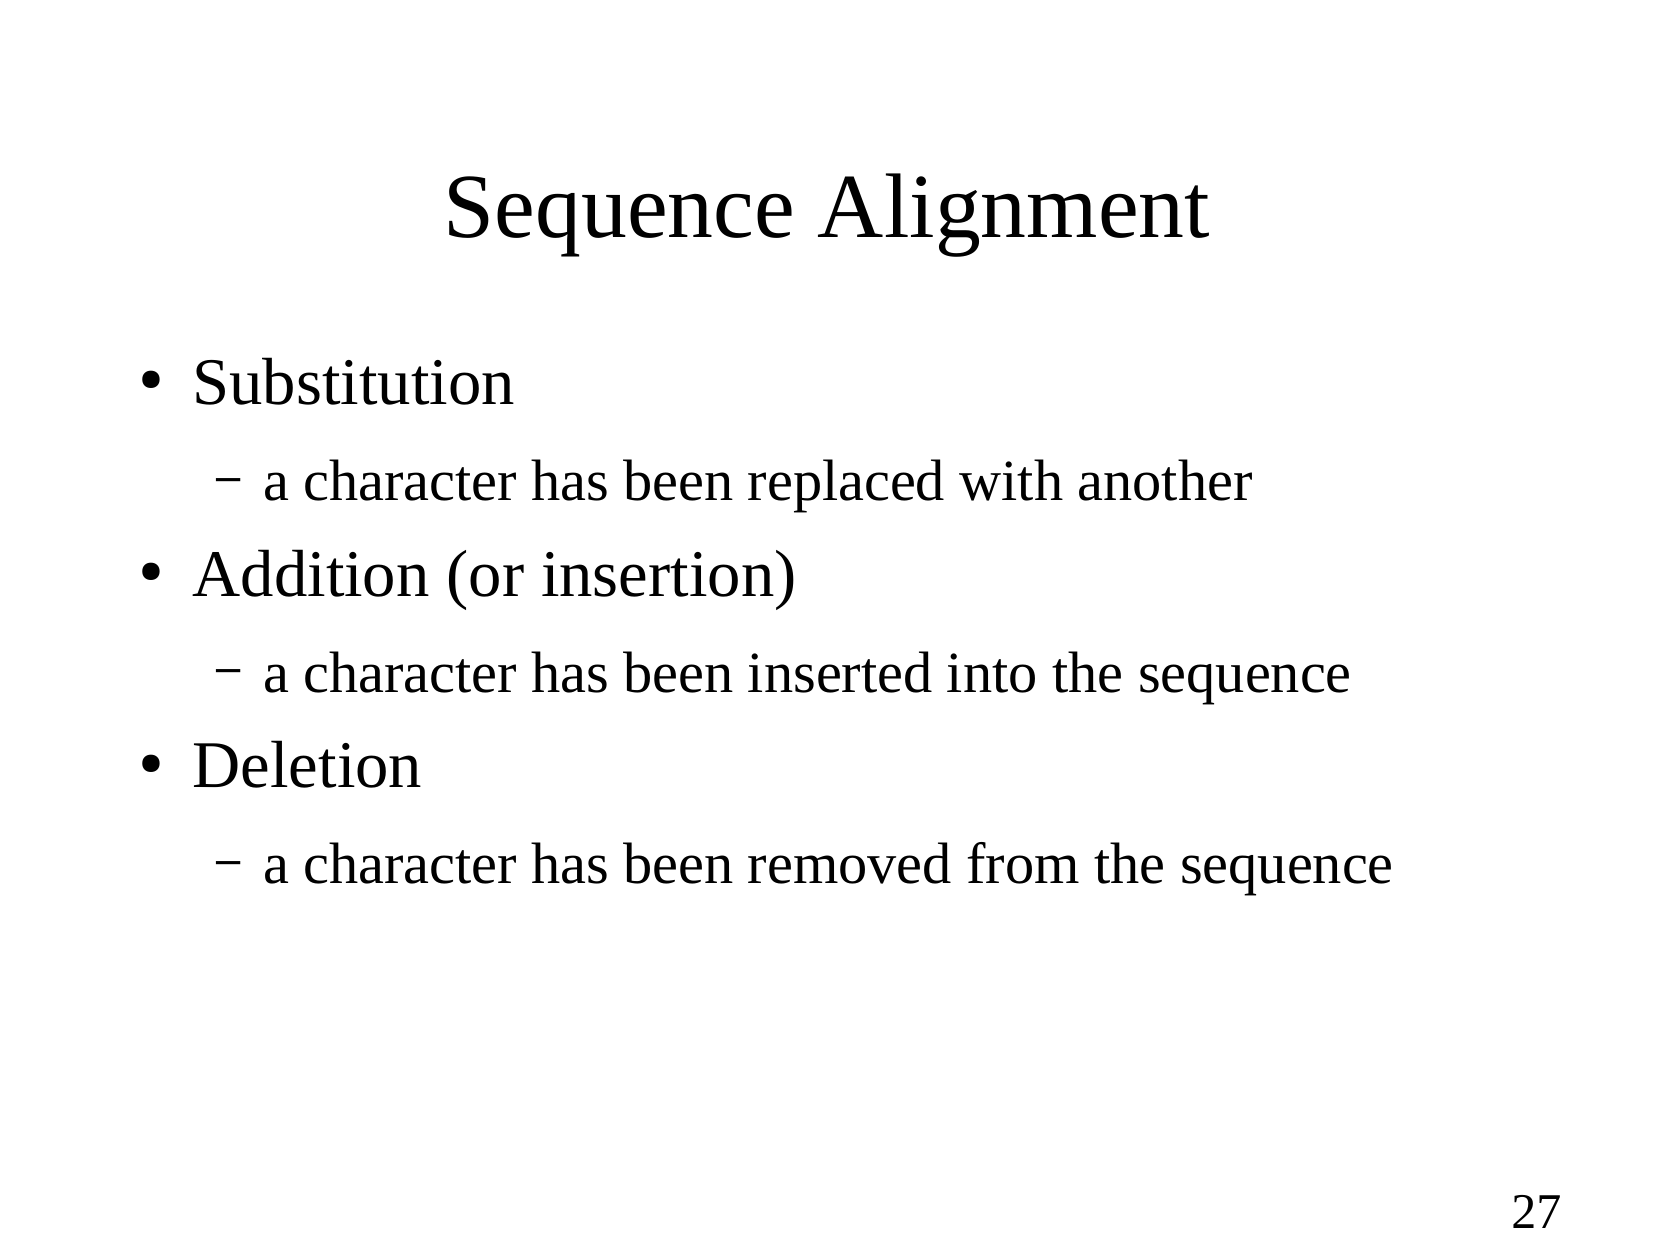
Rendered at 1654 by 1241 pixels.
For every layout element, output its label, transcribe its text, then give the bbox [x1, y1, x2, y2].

list Substitution a character has been replaced with another Addition (or insertion) a character has been inserted into the sequence Deletion a character has been removed from the sequence [121, 344, 1534, 1127]
title Sequence Alignment [121, 102, 1534, 311]
text_box <number> [1511, 1183, 1654, 1241]
